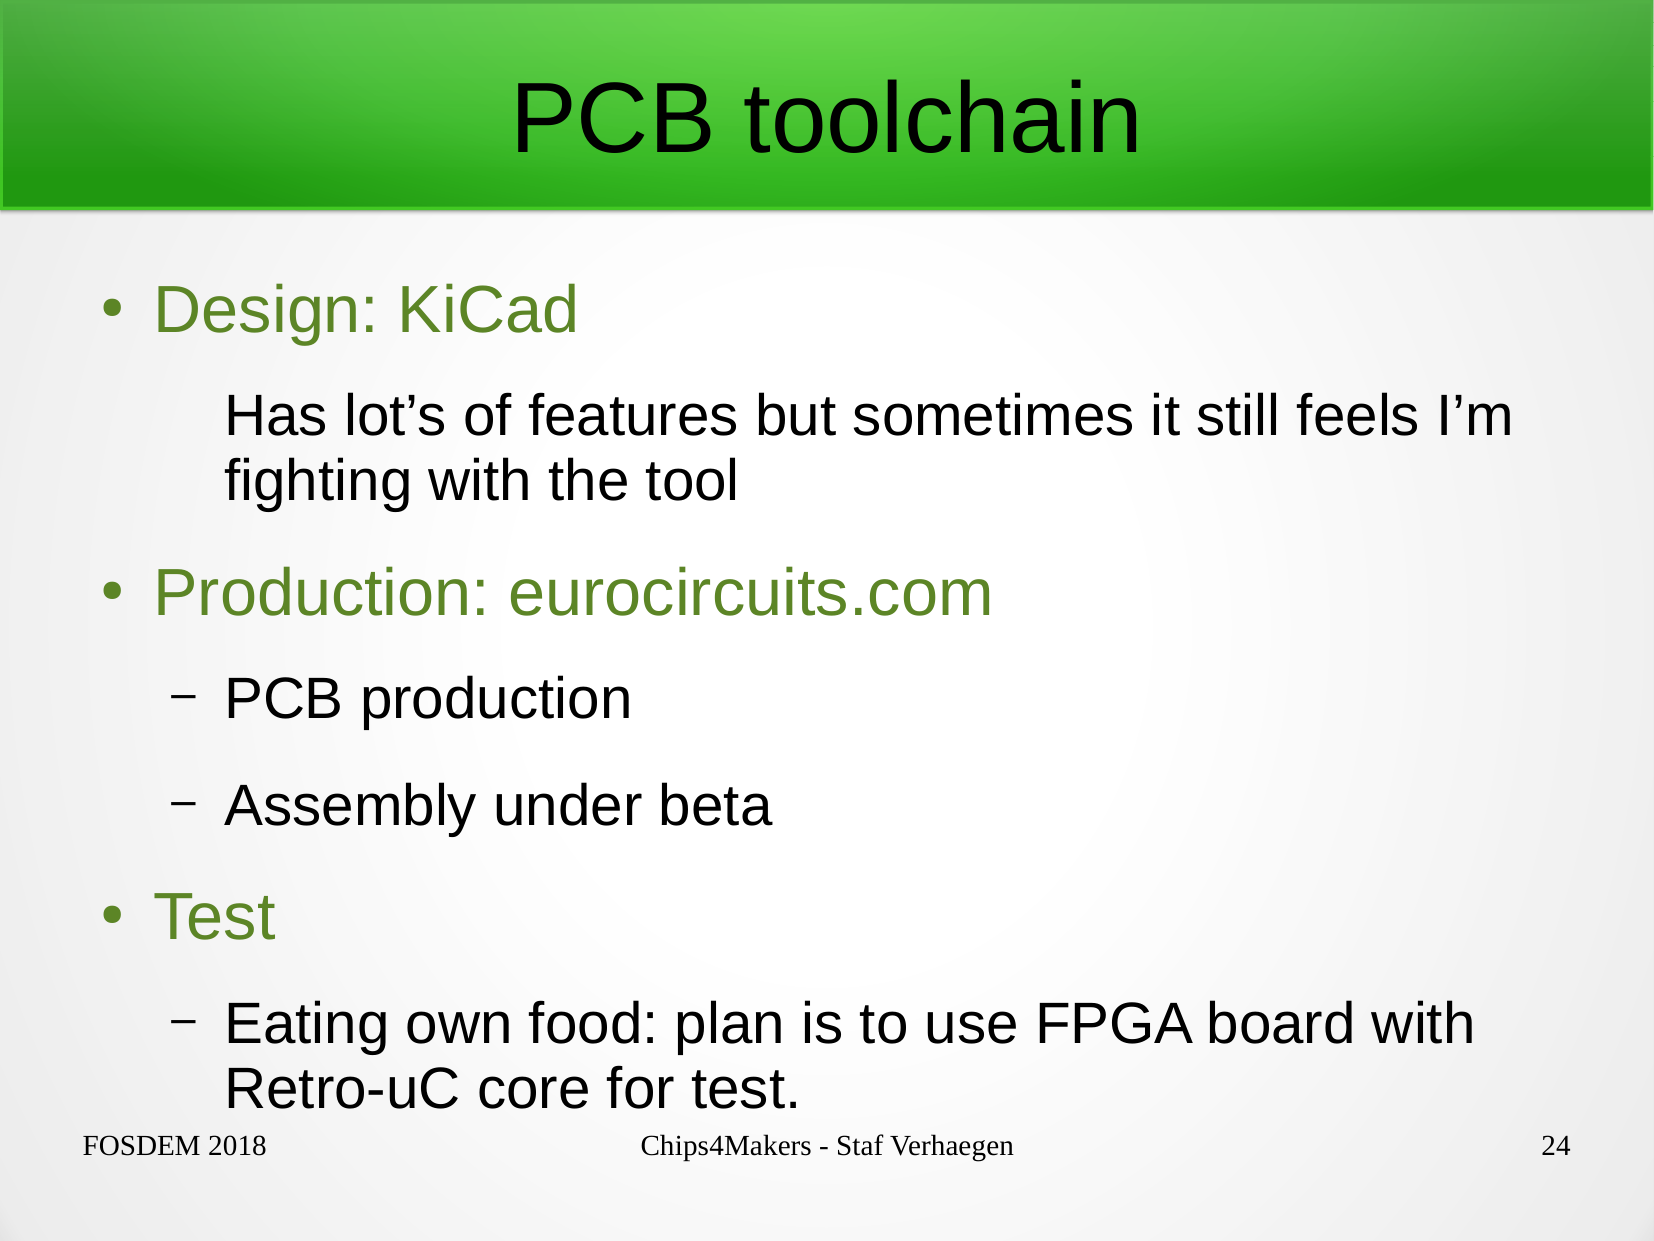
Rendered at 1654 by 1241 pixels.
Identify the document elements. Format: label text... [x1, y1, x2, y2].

list Design: KiCad Has lot’s of features but sometimes it still feels I’m fighting with the tool Production: eurocircuits.com PCB production Assembly under beta Test Eating own food: plan is to use FPGA board with Retro-uC core for test. [82, 271, 1571, 1123]
title PCB toolchain [82, 47, 1571, 189]
